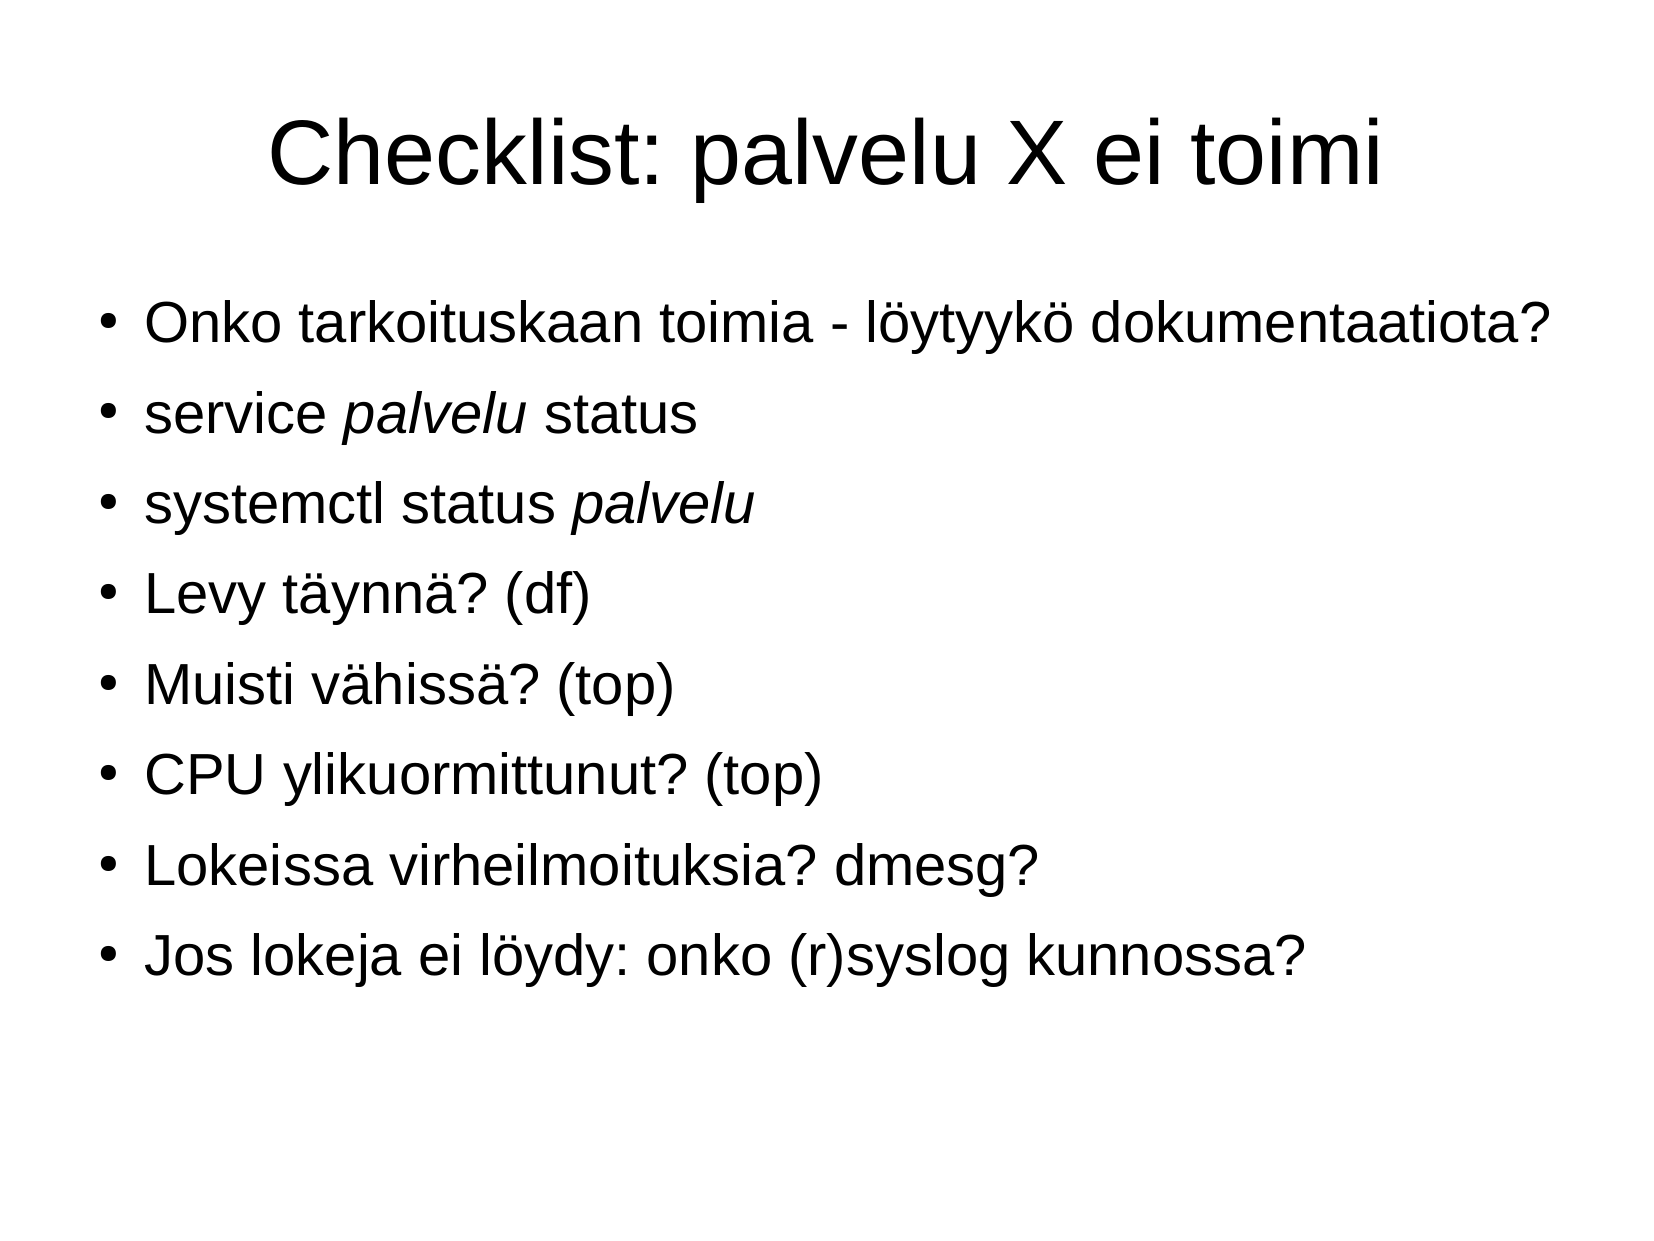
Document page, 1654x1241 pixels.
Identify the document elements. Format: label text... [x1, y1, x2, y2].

title Checklist: palvelu X ei toimi [82, 49, 1571, 257]
list Onko tarkoituskaan toimia - löytyykö dokumentaatiota? service palvelu status systemctl status palvelu Levy täynnä? (df) Muisti vähissä? (top) CPU ylikuormittunut? (top) Lokeissa virheilmoituksia? dmesg? Jos lokeja ei löydy: onko (r)syslog kunnossa? [82, 290, 1571, 1010]
